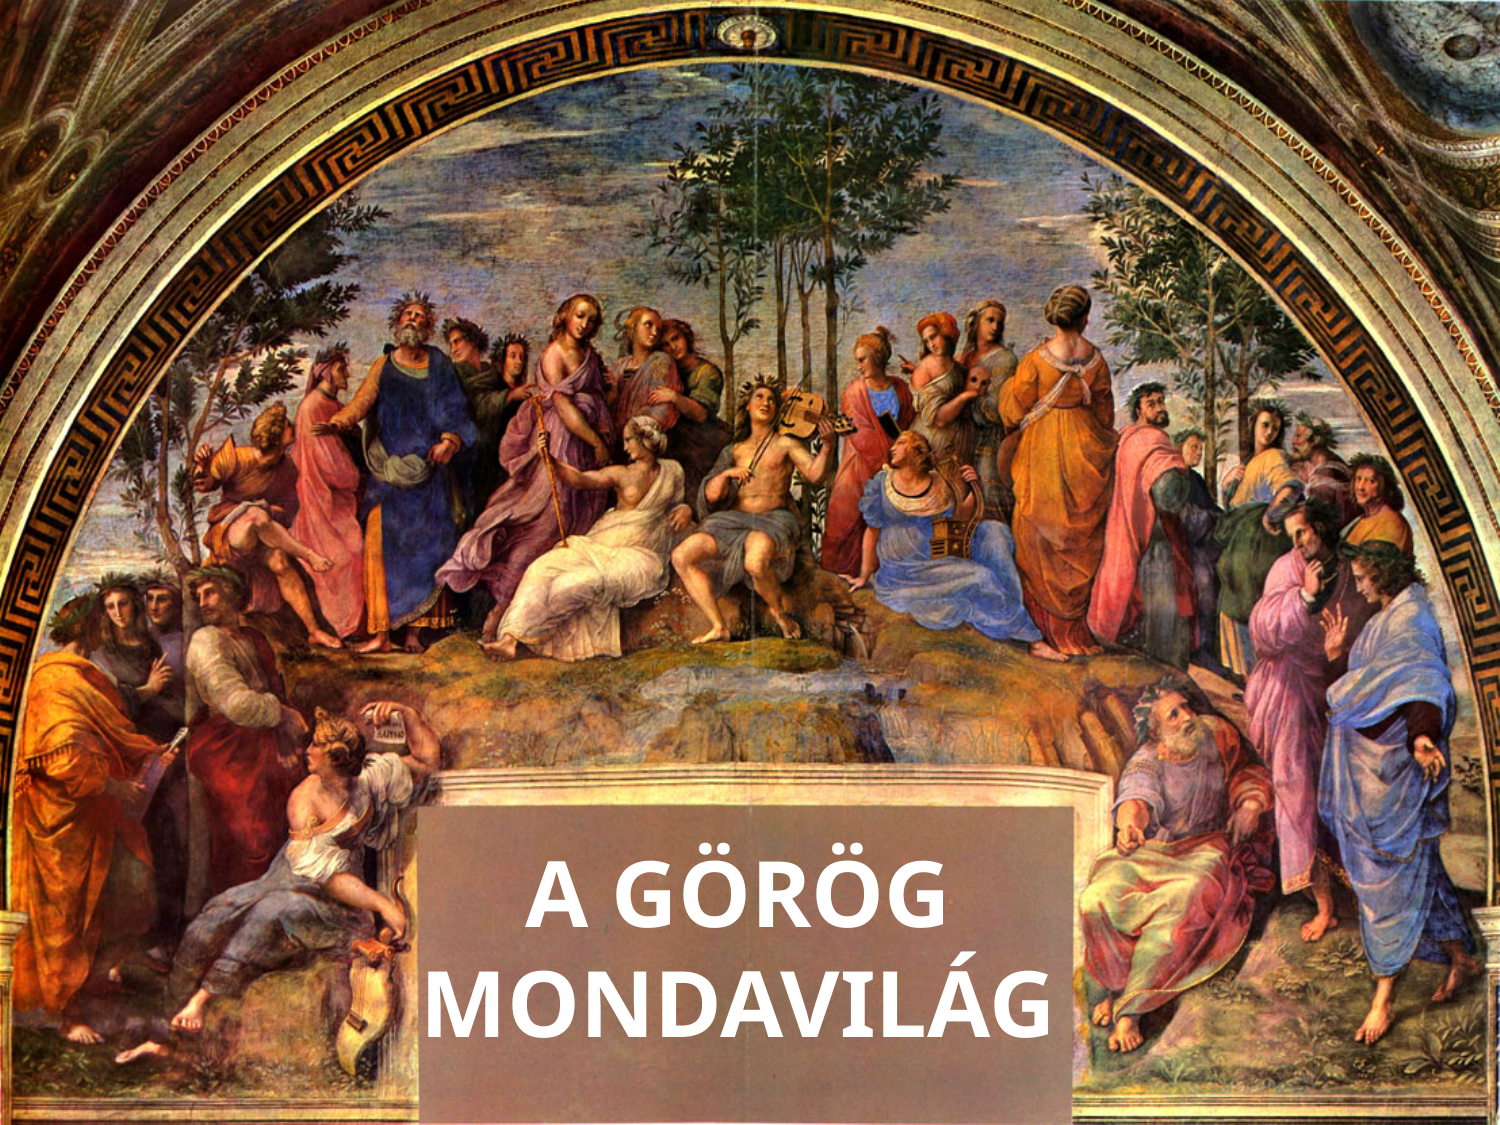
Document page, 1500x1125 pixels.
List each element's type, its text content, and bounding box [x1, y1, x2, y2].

picture [0, 0, 1500, 1125]
title A GÖRÖG MONDAVILÁG [277, 822, 1199, 1064]
